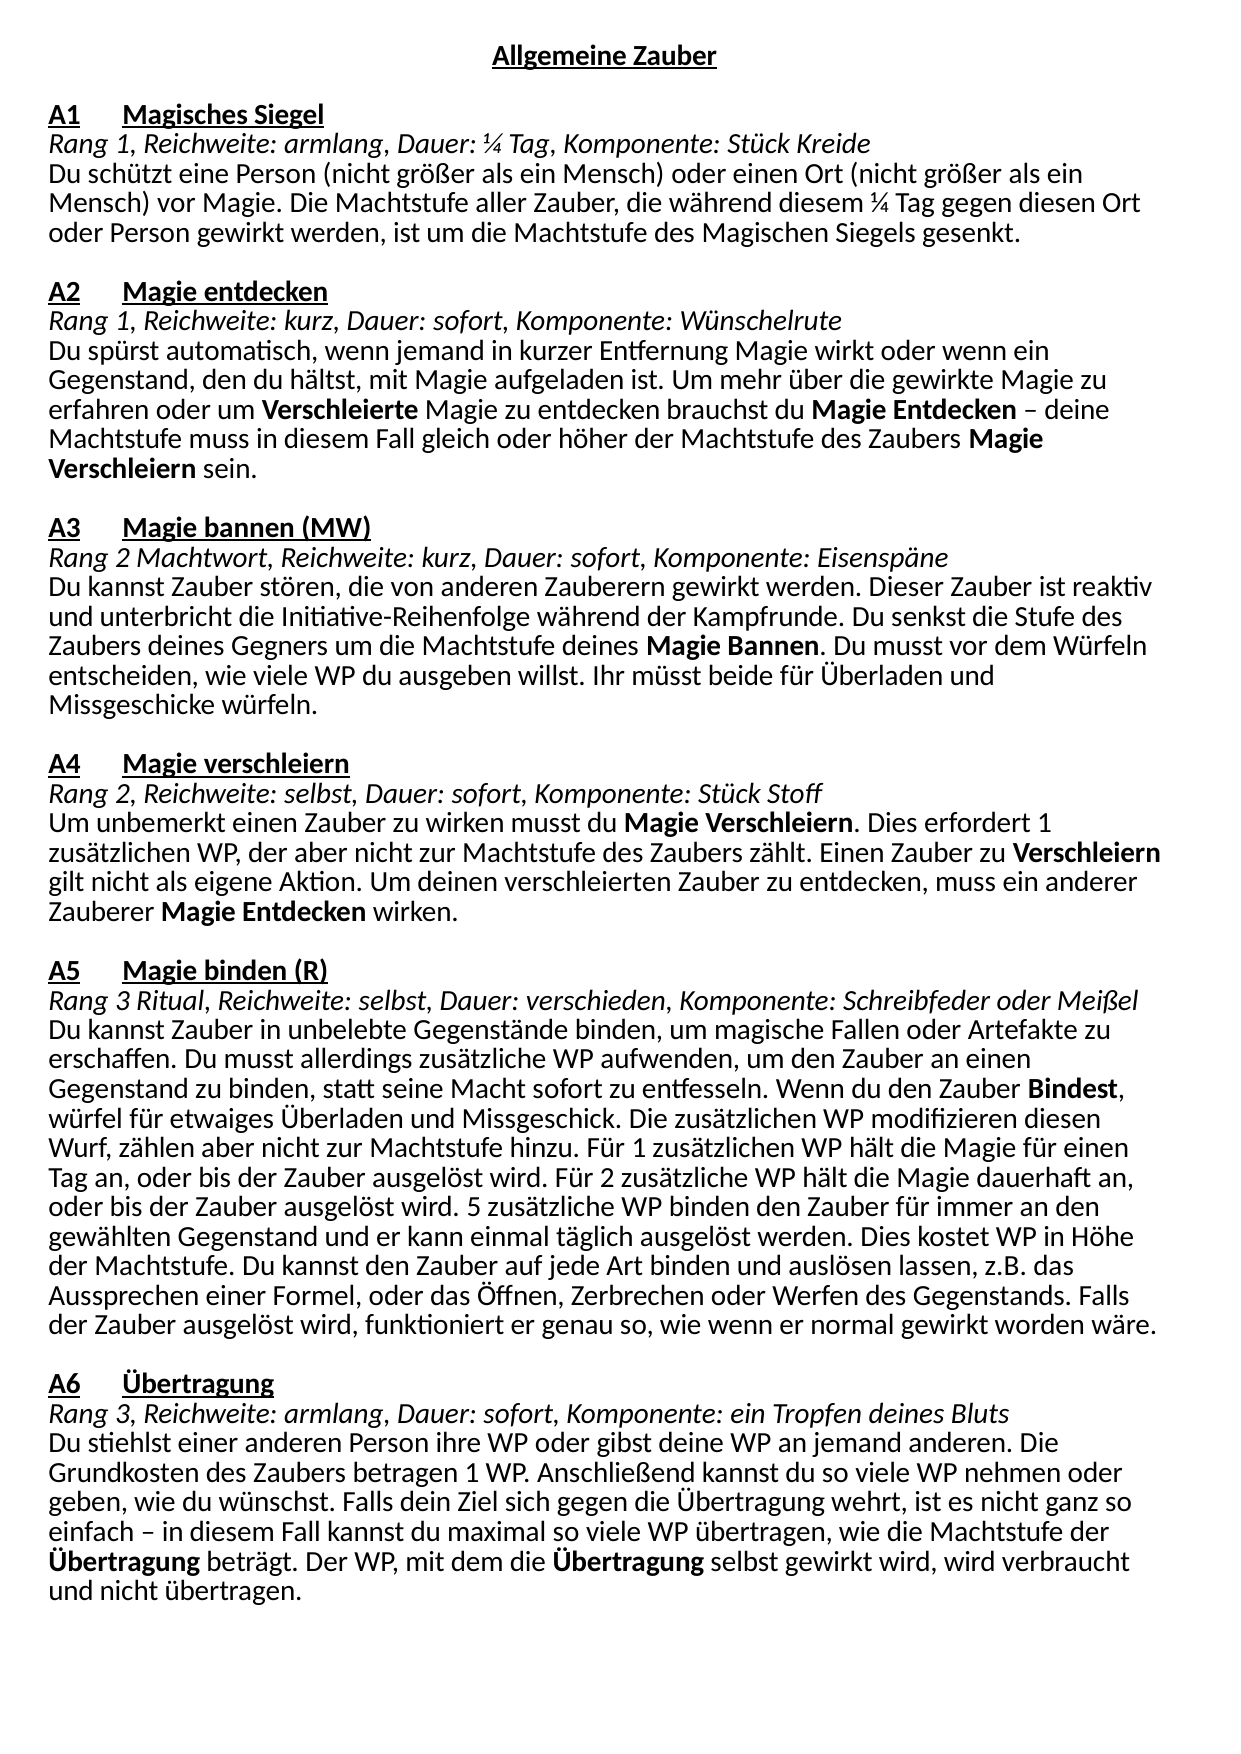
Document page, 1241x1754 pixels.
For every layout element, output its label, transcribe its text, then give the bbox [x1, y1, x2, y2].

text_box Allgemeine Zauber A1 Magisches Siegel Rang 1, Reichweite: armlang, Dauer: ¼ Tag, Komponente: Stück Kreide Du schützt eine Person (nicht größer als ein Mensch) oder einen Ort (nicht größer als ein Mensch) vor Magie. Die Machtstufe aller Zauber, die während diesem ¼ Tag gegen diesen Ort oder Person gewirkt werden, ist um die Machtstufe des Magischen Siegels gesenkt. A2 Magie entdecken Rang 1, Reichweite: kurz, Dauer: sofort, Komponente: Wünschelrute Du spürst automatisch, wenn jemand in kurzer Entfernung Magie wirkt oder wenn ein Gegenstand, den du hältst, mit Magie aufgeladen ist. Um mehr über die gewirkte Magie zu erfahren oder um Verschleierte Magie zu entdecken brauchst du Magie Entdecken – deine Machtstufe muss in diesem Fall gleich oder höher der Machtstufe des Zaubers Magie Verschleiern sein. A3 Magie bannen (MW) Rang 2 Machtwort, Reichweite: kurz, Dauer: sofort, Komponente: Eisenspäne Du kannst Zauber stören, die von anderen Zauberern gewirkt werden. Dieser Zauber ist reaktiv und unterbricht die Initiative-Reihenfolge während der Kampfrunde. Du senkst die Stufe des Zaubers deines Gegners um die Machtstufe deines Magie Bannen. Du musst vor dem Würfeln entscheiden, wie viele WP du ausgeben willst. Ihr müsst beide für Überladen und Missgeschicke würfeln. A4 Magie verschleiern Rang 2, Reichweite: selbst, Dauer: sofort, Komponente: Stück Stoff Um unbemerkt einen Zauber zu wirken musst du Magie Verschleiern. Dies erfordert 1 zusätzlichen WP, der aber nicht zur Machtstufe des Zaubers zählt. Einen Zauber zu Verschleiern gilt nicht als eigene Aktion. Um deinen verschleierten Zauber zu entdecken, muss ein anderer Zauberer Magie Entdecken wirken. A5 Magie binden (R) Rang 3 Ritual, Reichweite: selbst, Dauer: verschieden, Komponente: Schreibfeder oder Meißel Du kannst Zauber in unbelebte Gegenstände binden, um magische Fallen oder Artefakte zu erschaffen. Du musst allerdings zusätzliche WP aufwenden, um den Zauber an einen Gegenstand zu binden, statt seine Macht sofort zu entfesseln. Wenn du den Zauber Bindest, würfel für etwaiges Überladen und Missgeschick. Die zusätzlichen WP modifizieren diesen Wurf, zählen aber nicht zur Machtstufe hinzu. Für 1 zusätzlichen WP hält die Magie für einen Tag an, oder bis der Zauber ausgelöst wird. Für 2 zusätzliche WP hält die Magie dauerhaft an, oder bis der Zauber ausgelöst wird. 5 zusätzliche WP binden den Zauber für immer an den gewählten Gegenstand und er kann einmal täglich ausgelöst werden. Dies kostet WP in Höhe der Machtstufe. Du kannst den Zauber auf jede Art binden und auslösen lassen, z.B. das Aussprechen einer Formel, oder das Öffnen, Zerbrechen oder Werfen des Gegenstands. Falls der Zauber ausgelöst wird, funktioniert er genau so, wie wenn er normal gewirkt worden wäre. A6 Übertragung Rang 3, Reichweite: armlang, Dauer: sofort, Komponente: ein Tropfen deines Bluts Du stiehlst einer anderen Person ihre WP oder gibst deine WP an jemand anderen. Die Grundkosten des Zaubers betragen 1 WP. Anschließend kannst du so viele WP nehmen oder geben, wie du wünschst. Falls dein Ziel sich gegen die Übertragung wehrt, ist es nicht ganz so einfach – in diesem Fall kannst du maximal so viele WP übertragen, wie die Machtstufe der Übertragung beträgt. Der WP, mit dem die Übertragung selbst gewirkt wird, wird verbraucht und nicht übertragen. [32, 35, 1177, 1665]
